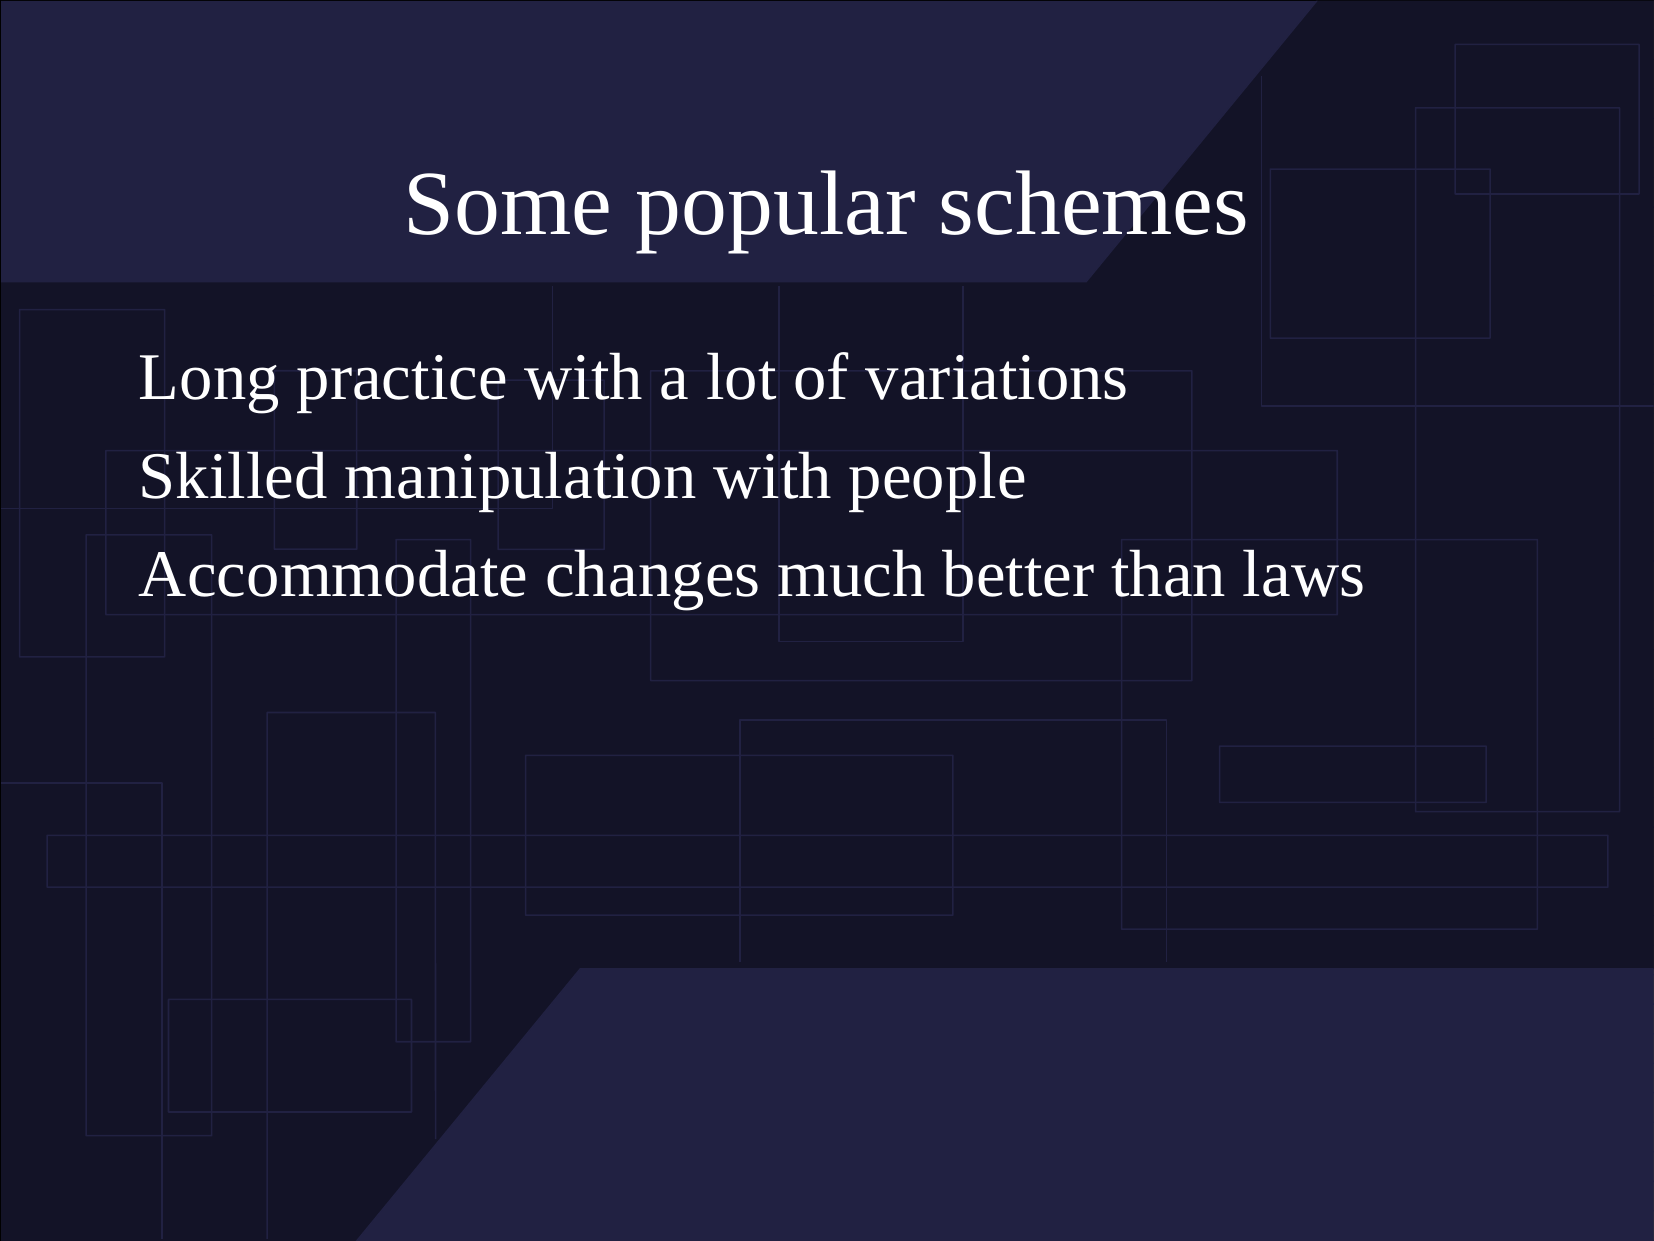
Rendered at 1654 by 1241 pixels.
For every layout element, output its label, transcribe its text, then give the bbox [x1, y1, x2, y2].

list Long practice with a lot of variations Skilled manipulation with people Accommodate changes much better than laws [121, 344, 1534, 1127]
title Some popular schemes [121, 102, 1534, 310]
